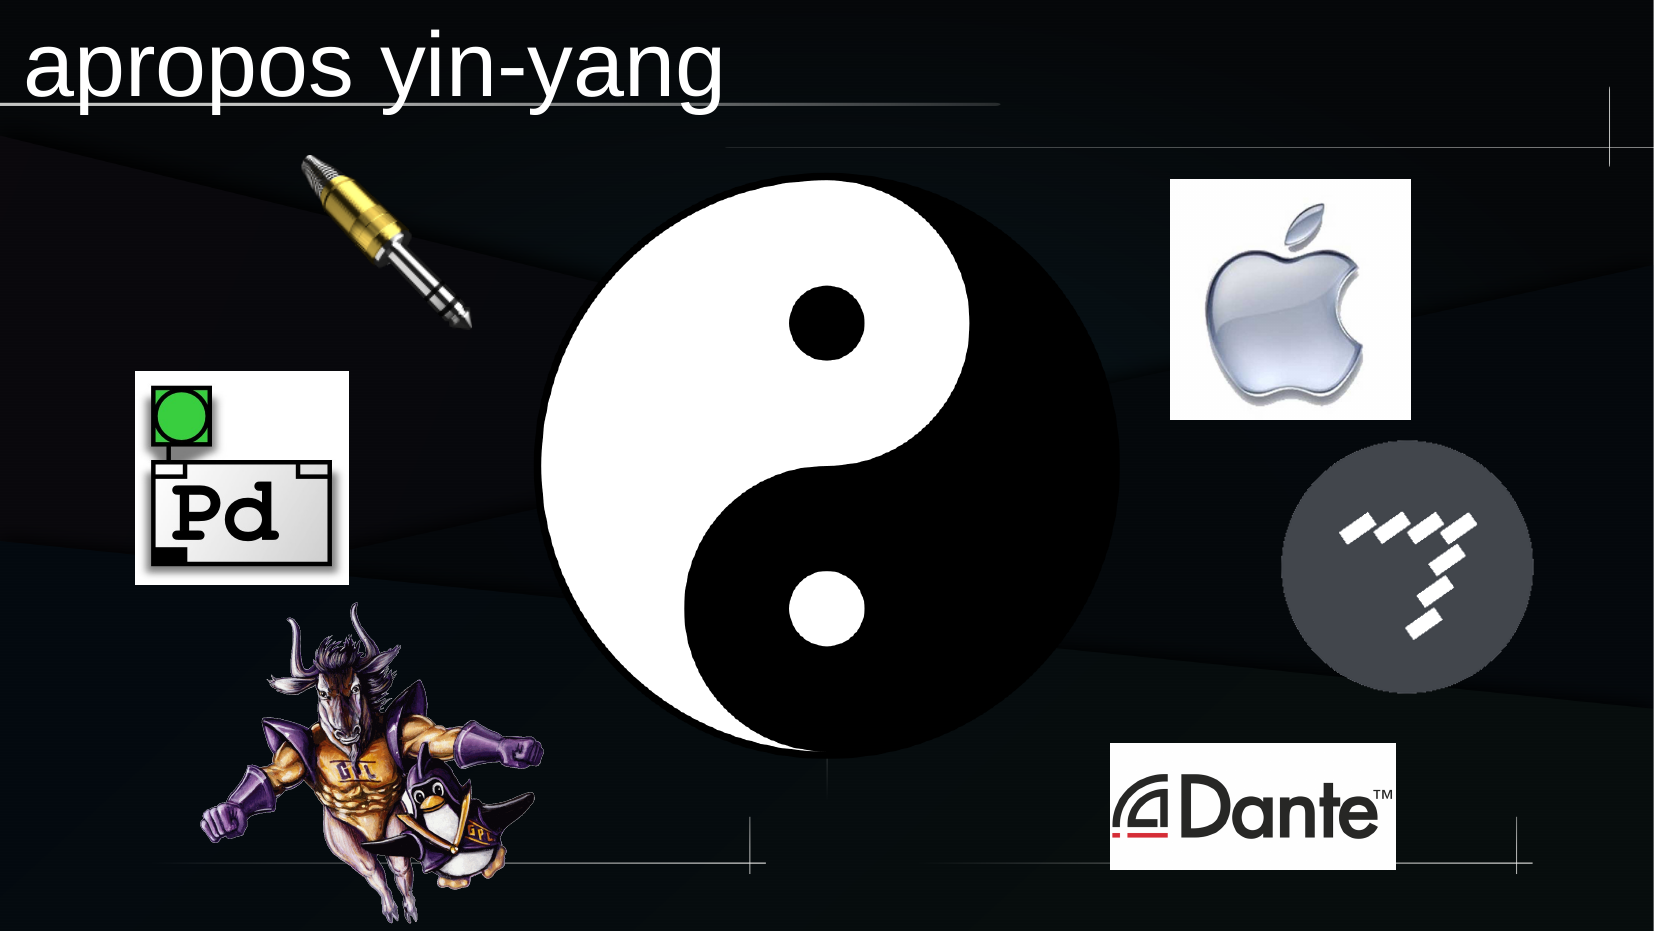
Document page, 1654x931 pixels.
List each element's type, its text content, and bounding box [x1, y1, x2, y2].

title apropos yin-yang [23, 11, 1589, 119]
picture [0, 0, 1654, 931]
